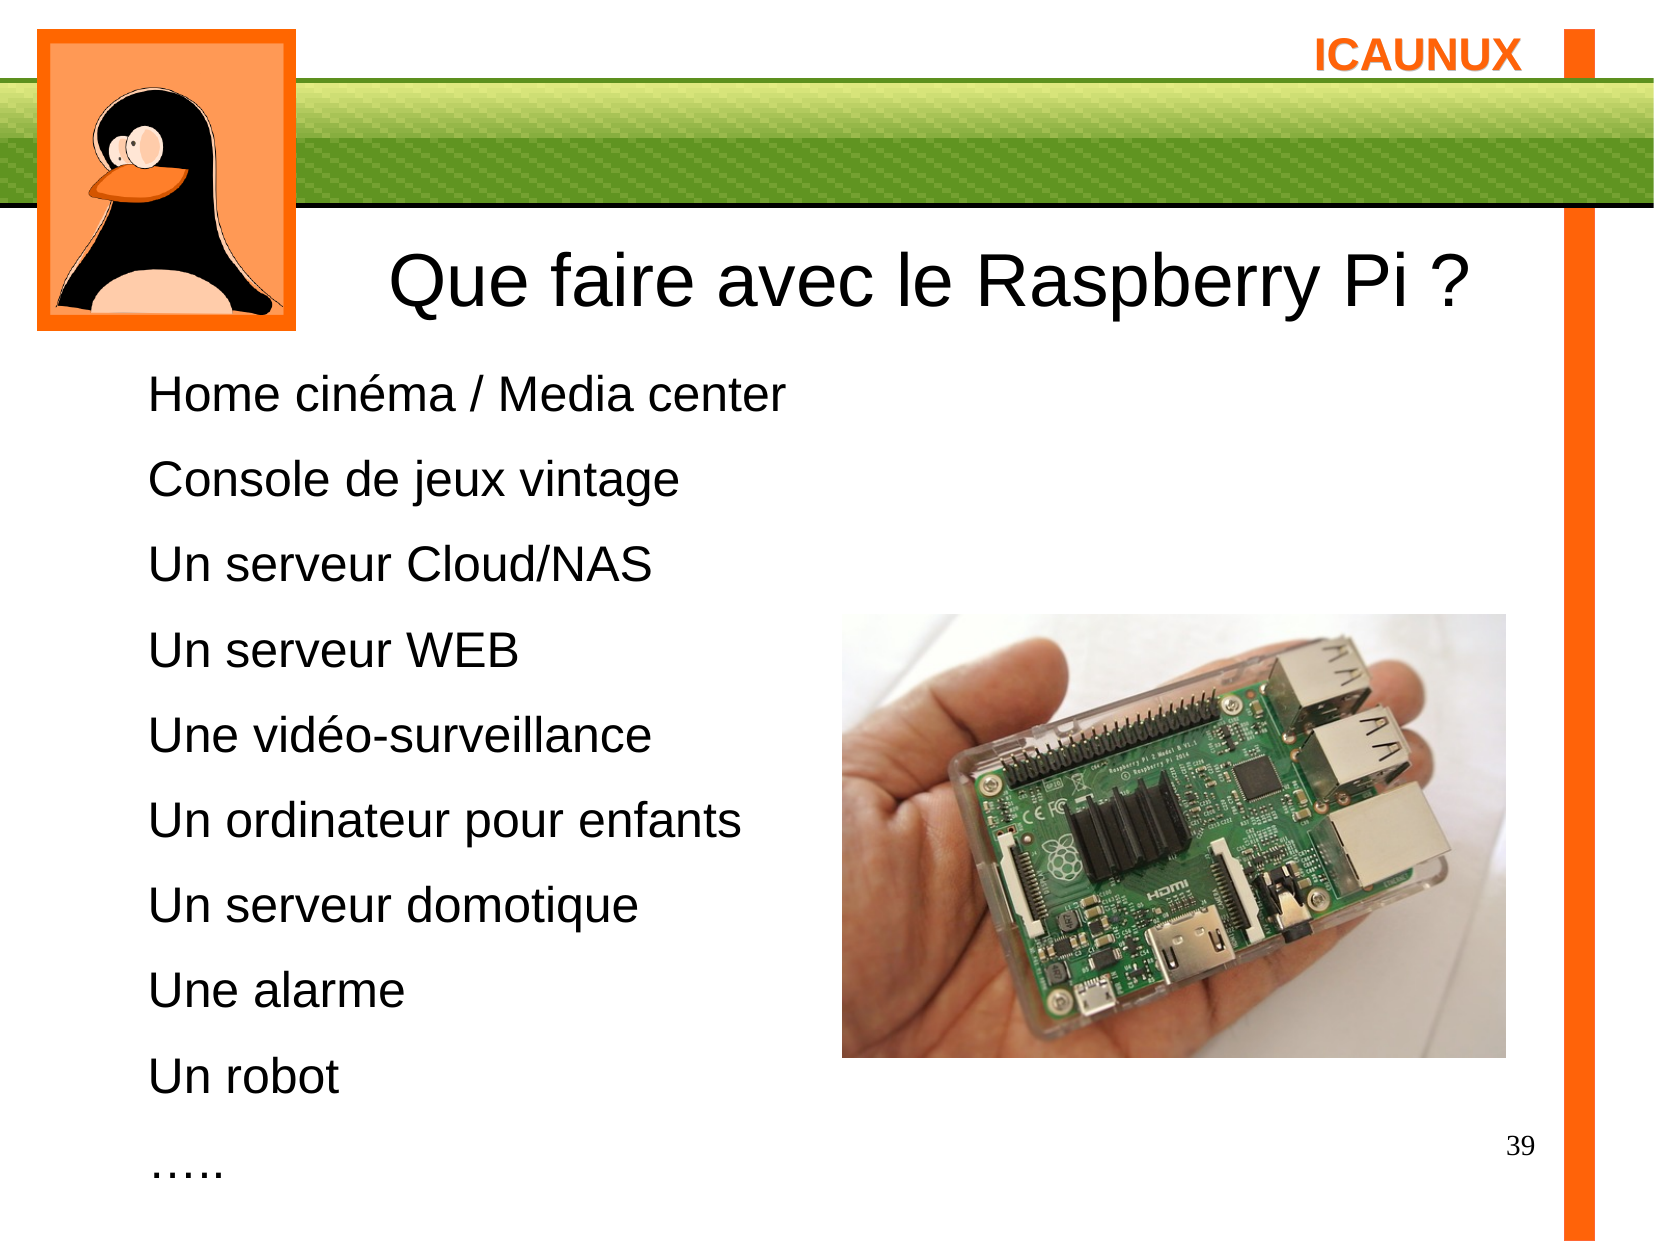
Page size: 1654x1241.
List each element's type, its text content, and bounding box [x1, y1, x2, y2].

list Home cinéma / Media center Console de jeux vintage Un serveur Cloud/NAS Un serveur WEB Une vidéo-surveillance Un ordinateur pour enfants Un serveur domotique Une alarme Un robot ….. [147, 366, 1477, 1241]
picture [842, 614, 1506, 1058]
picture [0, 29, 1654, 331]
title Que faire avec le Raspberry Pi ? [324, 206, 1536, 355]
